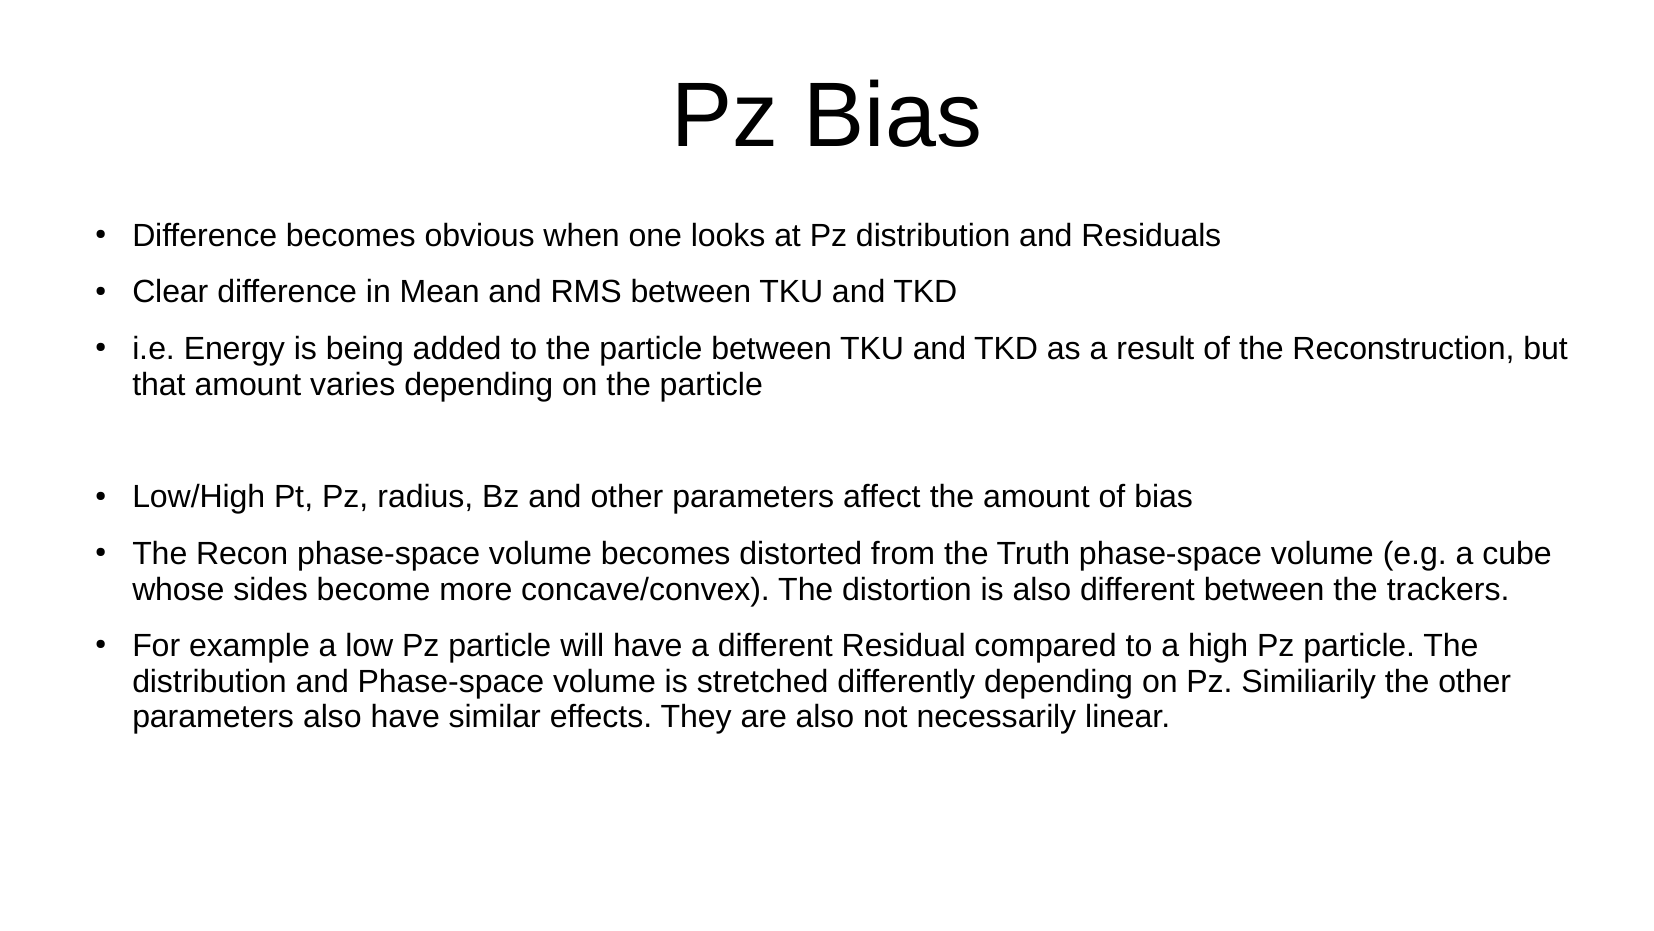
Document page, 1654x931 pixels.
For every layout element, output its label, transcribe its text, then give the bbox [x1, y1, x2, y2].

title Pz Bias [82, 37, 1571, 193]
list Difference becomes obvious when one looks at Pz distribution and Residuals Clear difference in Mean and RMS between TKU and TKD i.e. Energy is being added to the particle between TKU and TKD as a result of the Reconstruction, but that amount varies depending on the particle Low/High Pt, Pz, radius, Bz and other parameters affect the amount of bias The Recon phase-space volume becomes distorted from the Truth phase-space volume (e.g. a cube whose sides become more concave/convex). The distortion is also different between the trackers. For example a low Pz particle will have a different Residual compared to a high Pz particle. The distribution and Phase-space volume is stretched differently depending on Pz. Similiarily the other parameters also have similar effects. They are also not necessarily linear. [82, 217, 1571, 758]
